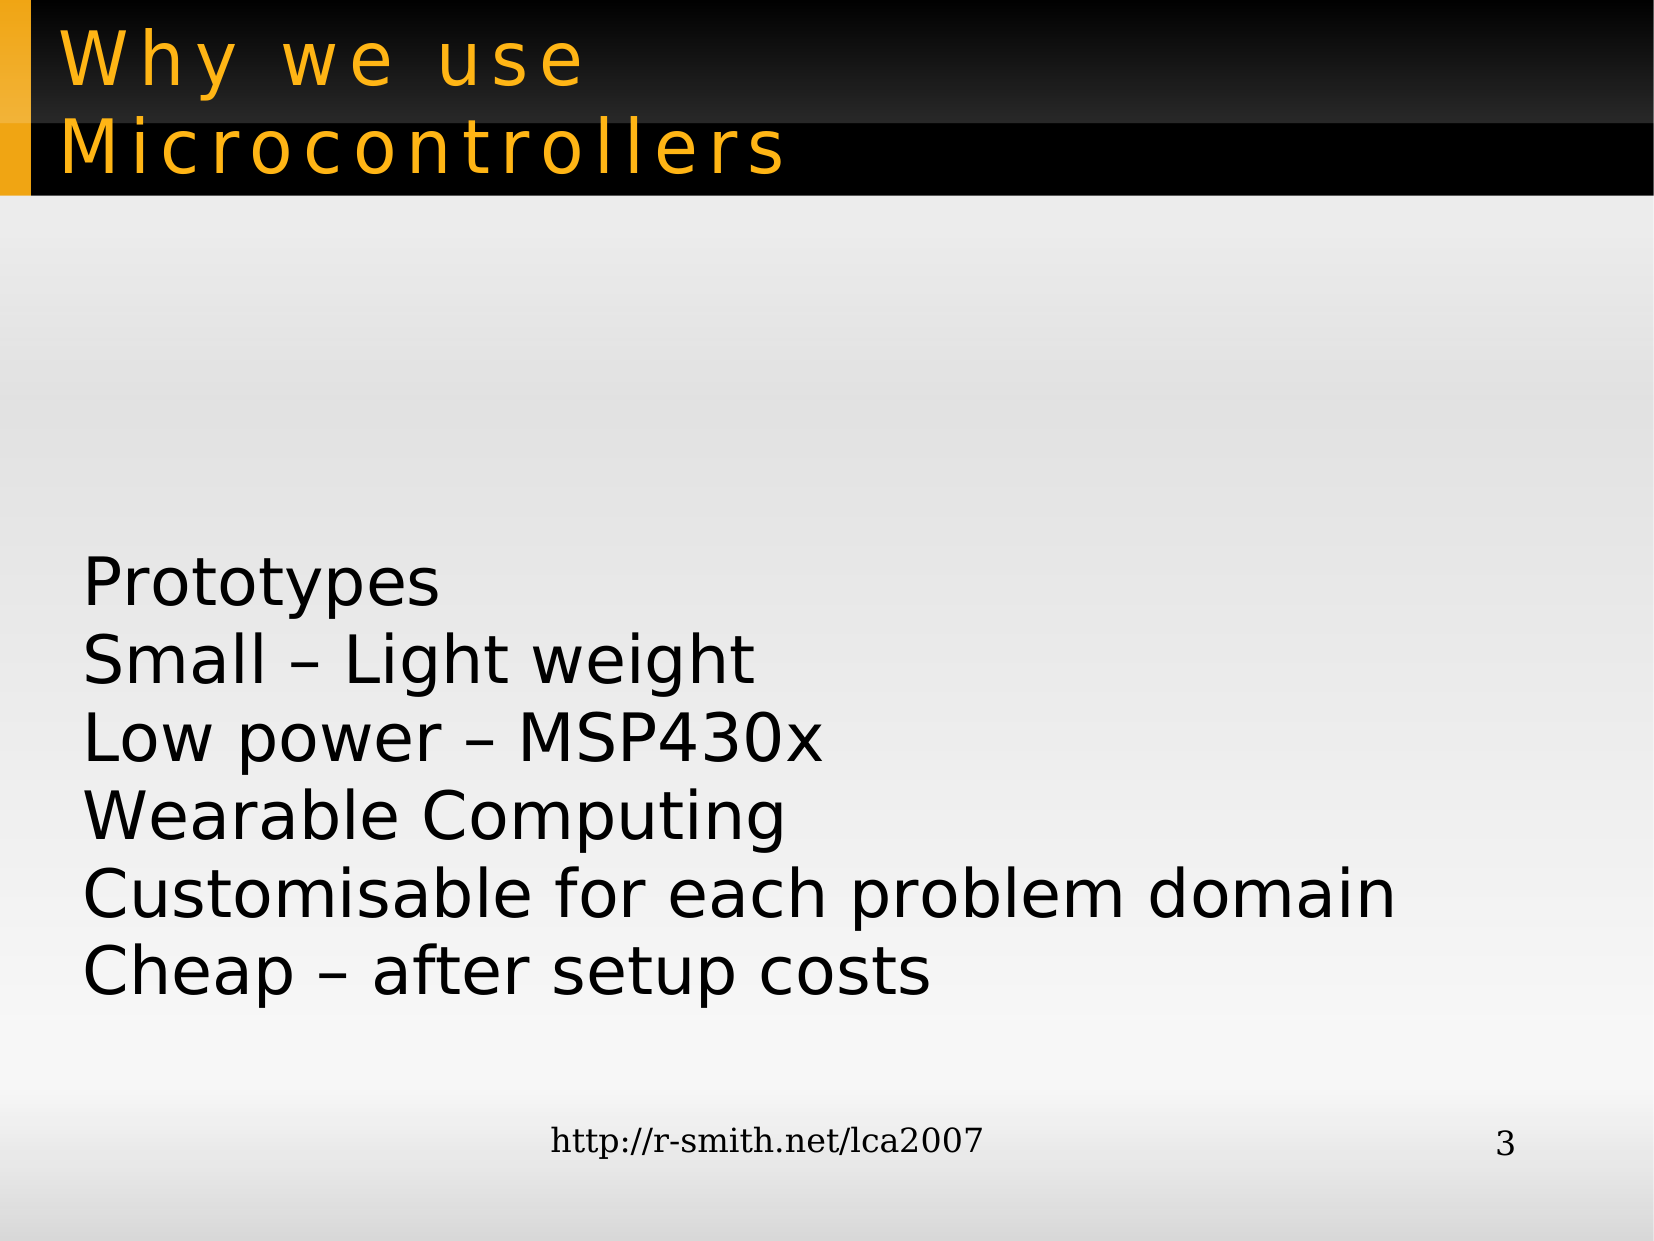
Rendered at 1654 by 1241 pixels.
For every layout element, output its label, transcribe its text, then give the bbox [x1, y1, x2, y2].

subtitle Prototypes Small – Light weight Low power – MSP430x Wearable Computing Customisable for each problem domain Cheap – after setup costs [82, 290, 1571, 1109]
picture [0, 0, 1654, 1241]
title Why we use Microcontrollers [59, 16, 1270, 191]
